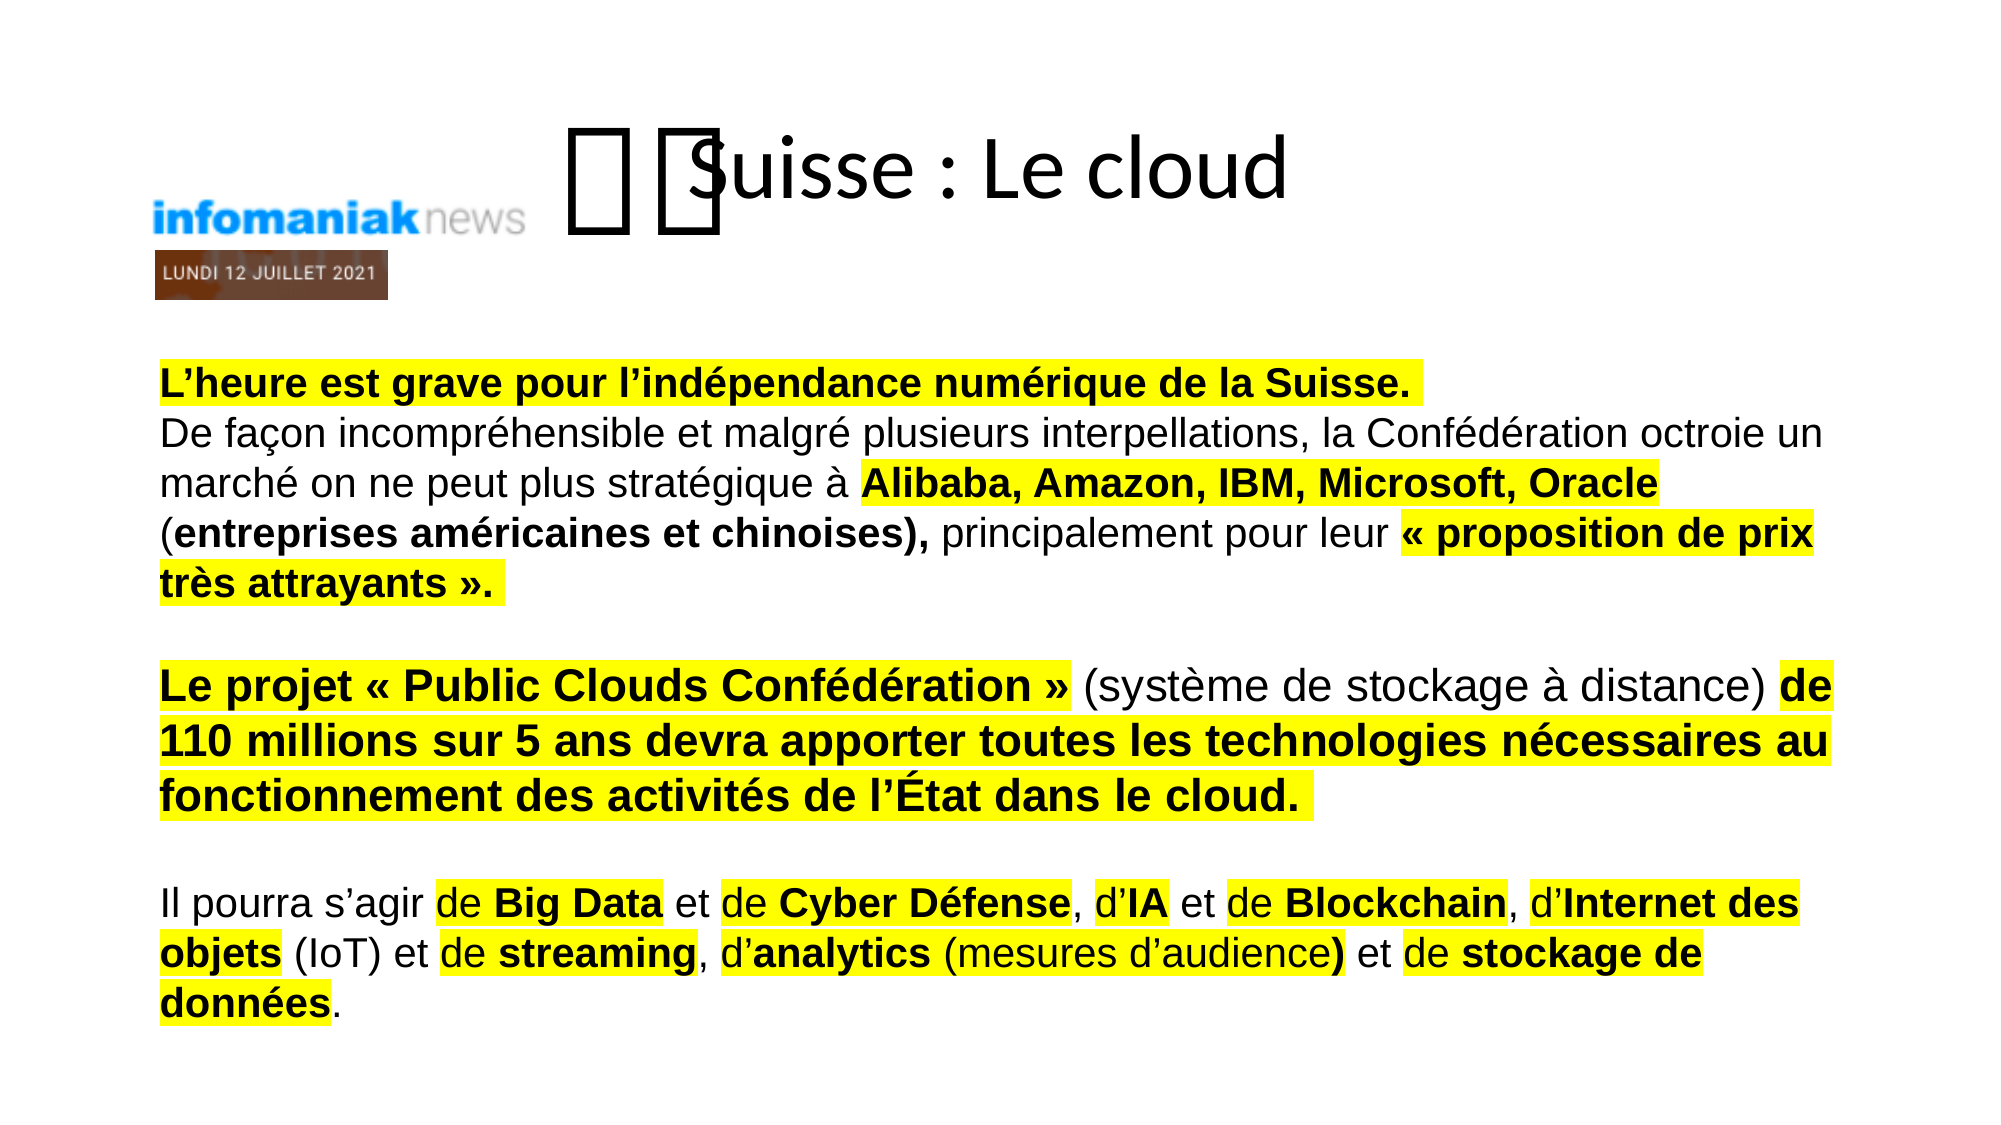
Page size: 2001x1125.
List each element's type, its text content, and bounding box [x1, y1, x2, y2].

title Suisse : Le cloud [137, 59, 1863, 278]
text_box L’heure est grave pour l’indépendance numérique de la Suisse. De façon incompréhensible et malgré plusieurs interpellations, la Confédération octroie un marché on ne peut plus stratégique à Alibaba, Amazon, IBM, Microsoft, Oracle (entreprises américaines et chinoises), principalement pour leur « proposition de prix très attrayants ». Le projet « Public Clouds Confédération » (système de stockage à distance) de 110 millions sur 5 ans devra apporter toutes les technologies nécessaires au fonctionnement des activités de l’État dans le cloud. Il pourra s’agir de Big Data et de Cyber Défense, d’IA et de Blockchain, d’Internet des objets (IoT) et de streaming, d’analytics (mesures d’audience) et de stockage de données. [145, 348, 1855, 1033]
text_box 🇨🇭 [540, 78, 750, 273]
picture [155, 250, 388, 300]
